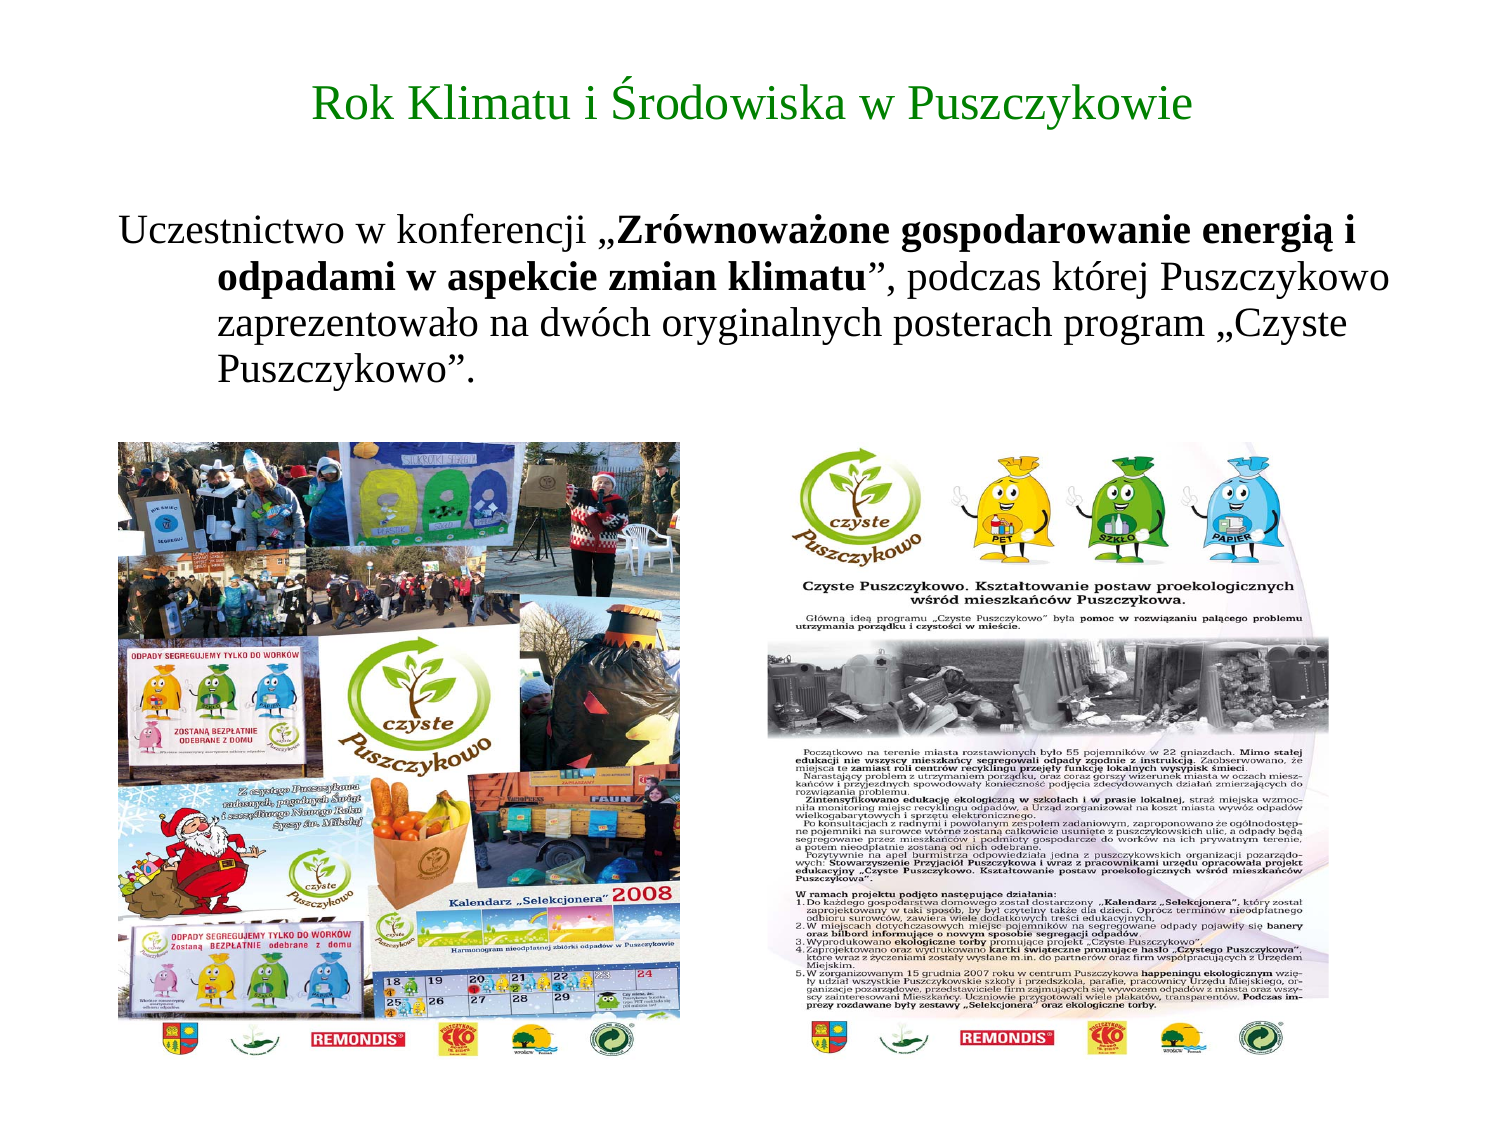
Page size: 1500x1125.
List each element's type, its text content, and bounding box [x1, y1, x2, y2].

picture [118, 442, 680, 1063]
list Uczestnictwo w konferencji „Zrównoważone gospodarowanie energią i odpadami w aspekcie zmian klimatu”, podczas której Puszczykowo zaprezentowało na dwóch oryginalnych posterach program „Czyste Puszczykowo”. [118, 206, 1394, 887]
text_box [767, 442, 1329, 1063]
title Rok Klimatu i Środowiska w Puszczykowie [236, 59, 1270, 148]
